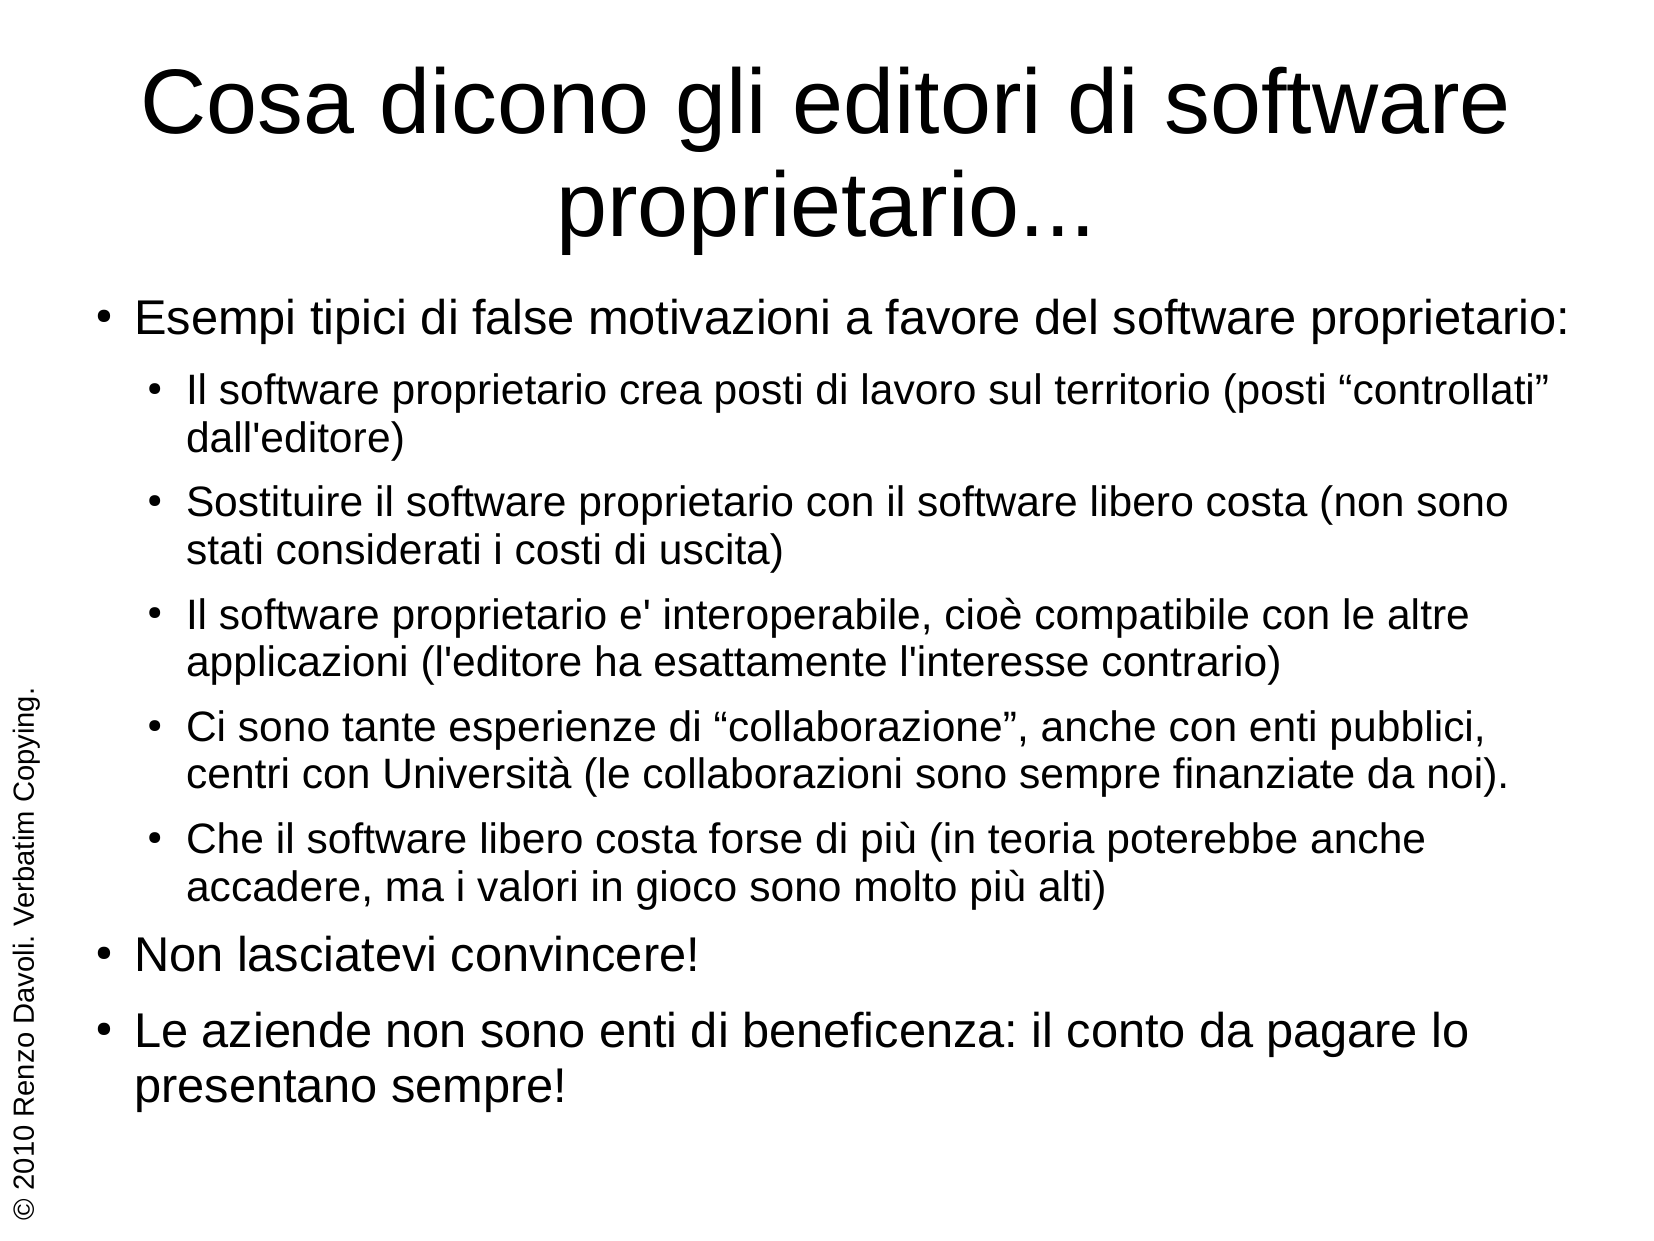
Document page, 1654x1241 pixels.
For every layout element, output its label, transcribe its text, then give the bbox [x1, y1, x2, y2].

list Esempi tipici di false motivazioni a favore del software proprietario: Il software proprietario crea posti di lavoro sul territorio (posti “controllati” dall'editore) Sostituire il software proprietario con il software libero costa (non sono stati considerati i costi di uscita) Il software proprietario e' interoperabile, cioè compatibile con le altre applicazioni (l'editore ha esattamente l'interesse contrario) Ci sono tante esperienze di “collaborazione”, anche con enti pubblici, centri con Università (le collaborazioni sono sempre finanziate da noi). Che il software libero costa forse di più (in teoria poterebbe anche accadere, ma i valori in gioco sono molto più alti) Non lasciatevi convincere! Le aziende non sono enti di beneficenza: il conto da pagare lo presentano sempre! [82, 290, 1571, 1163]
title Cosa dicono gli editori di software proprietario... [82, 50, 1571, 256]
